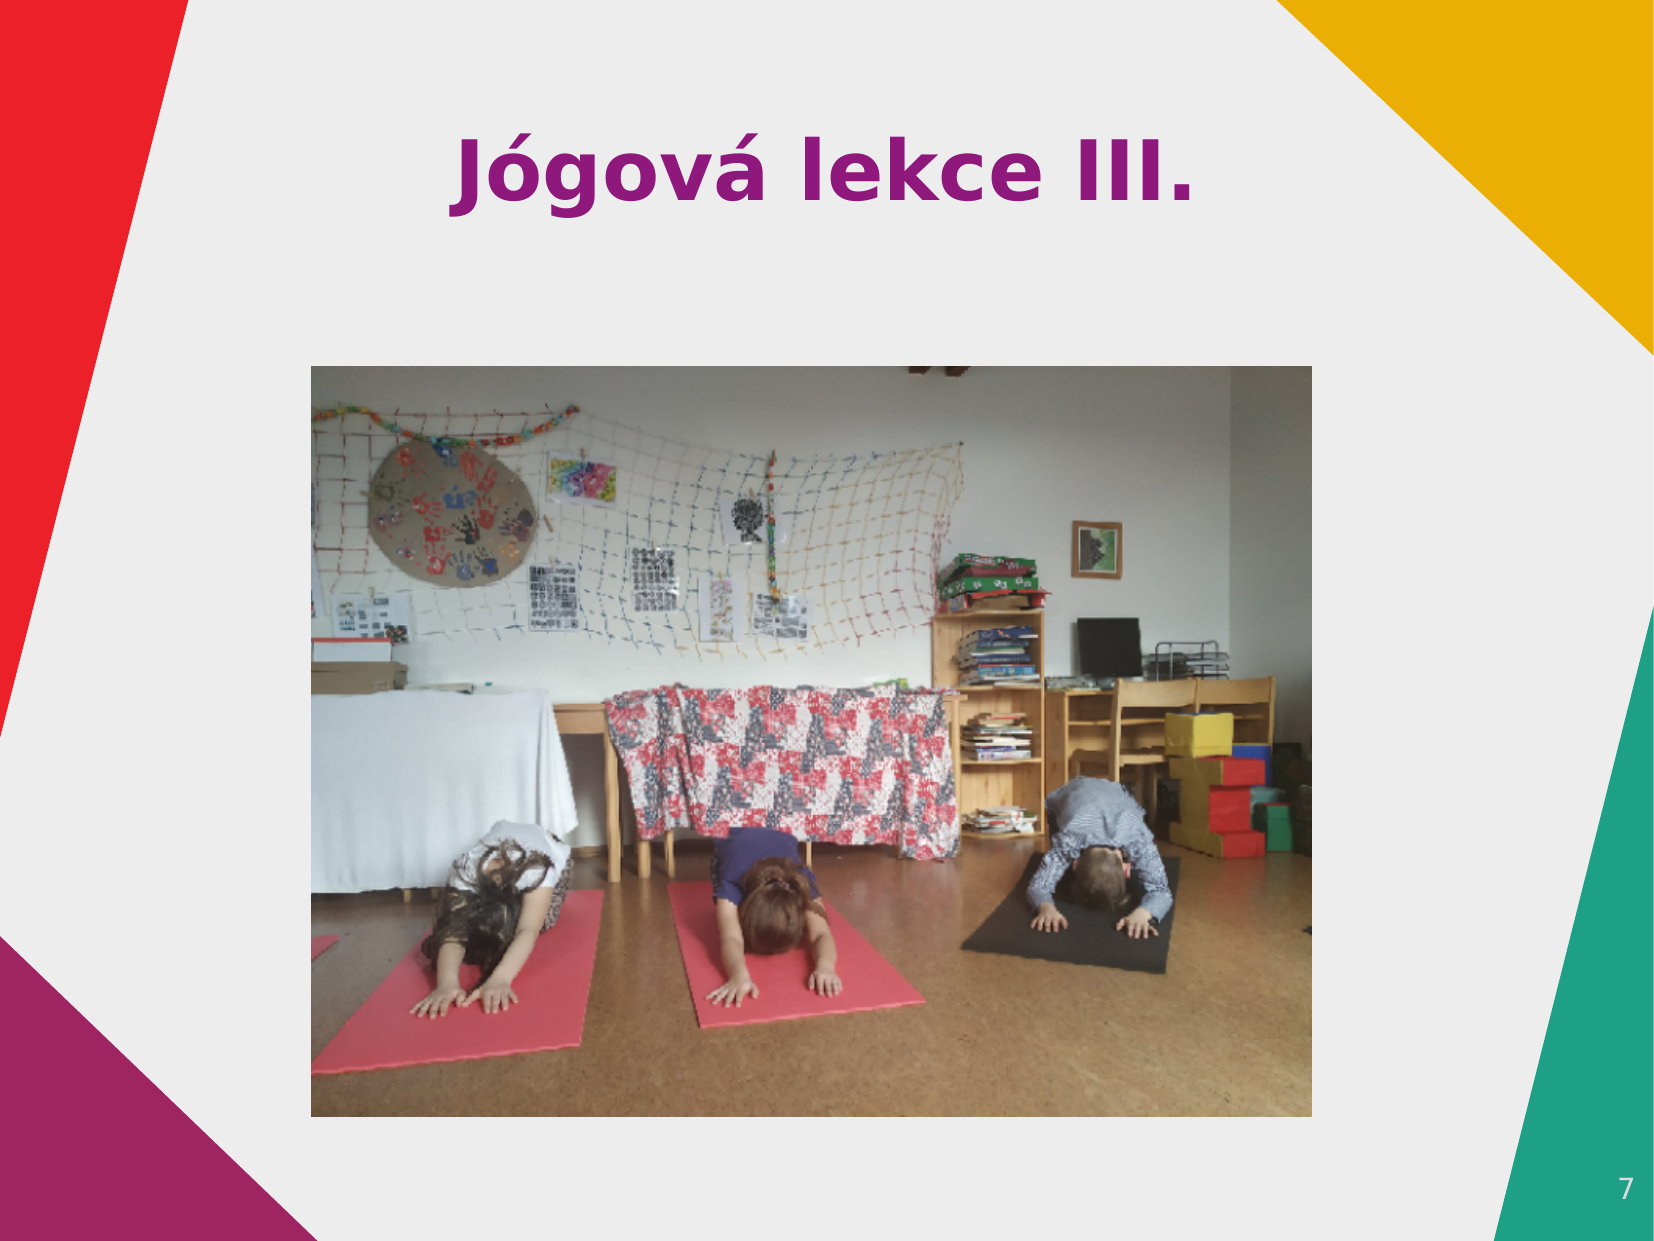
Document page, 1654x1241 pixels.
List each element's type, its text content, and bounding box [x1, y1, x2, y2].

picture [311, 366, 1312, 1117]
title Jógová lekce III. [114, 73, 1539, 271]
